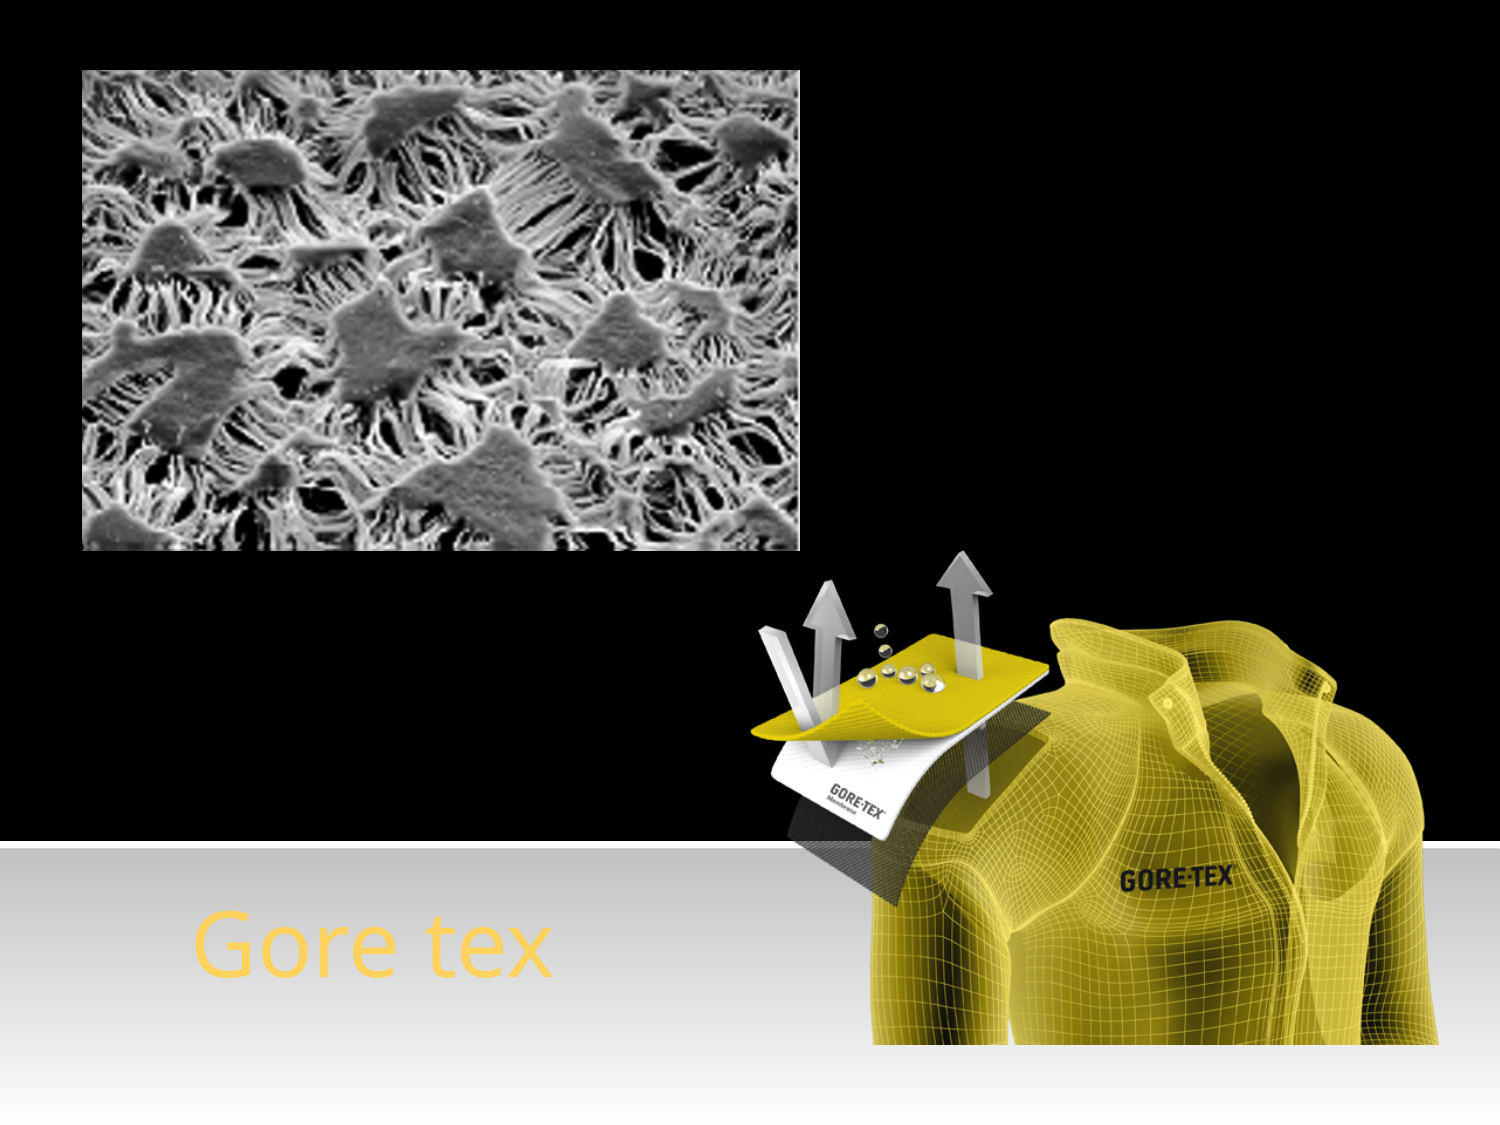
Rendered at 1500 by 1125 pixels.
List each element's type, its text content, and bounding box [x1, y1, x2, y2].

picture [82, 70, 1439, 1045]
text_box Gore tex [175, 878, 645, 1004]
